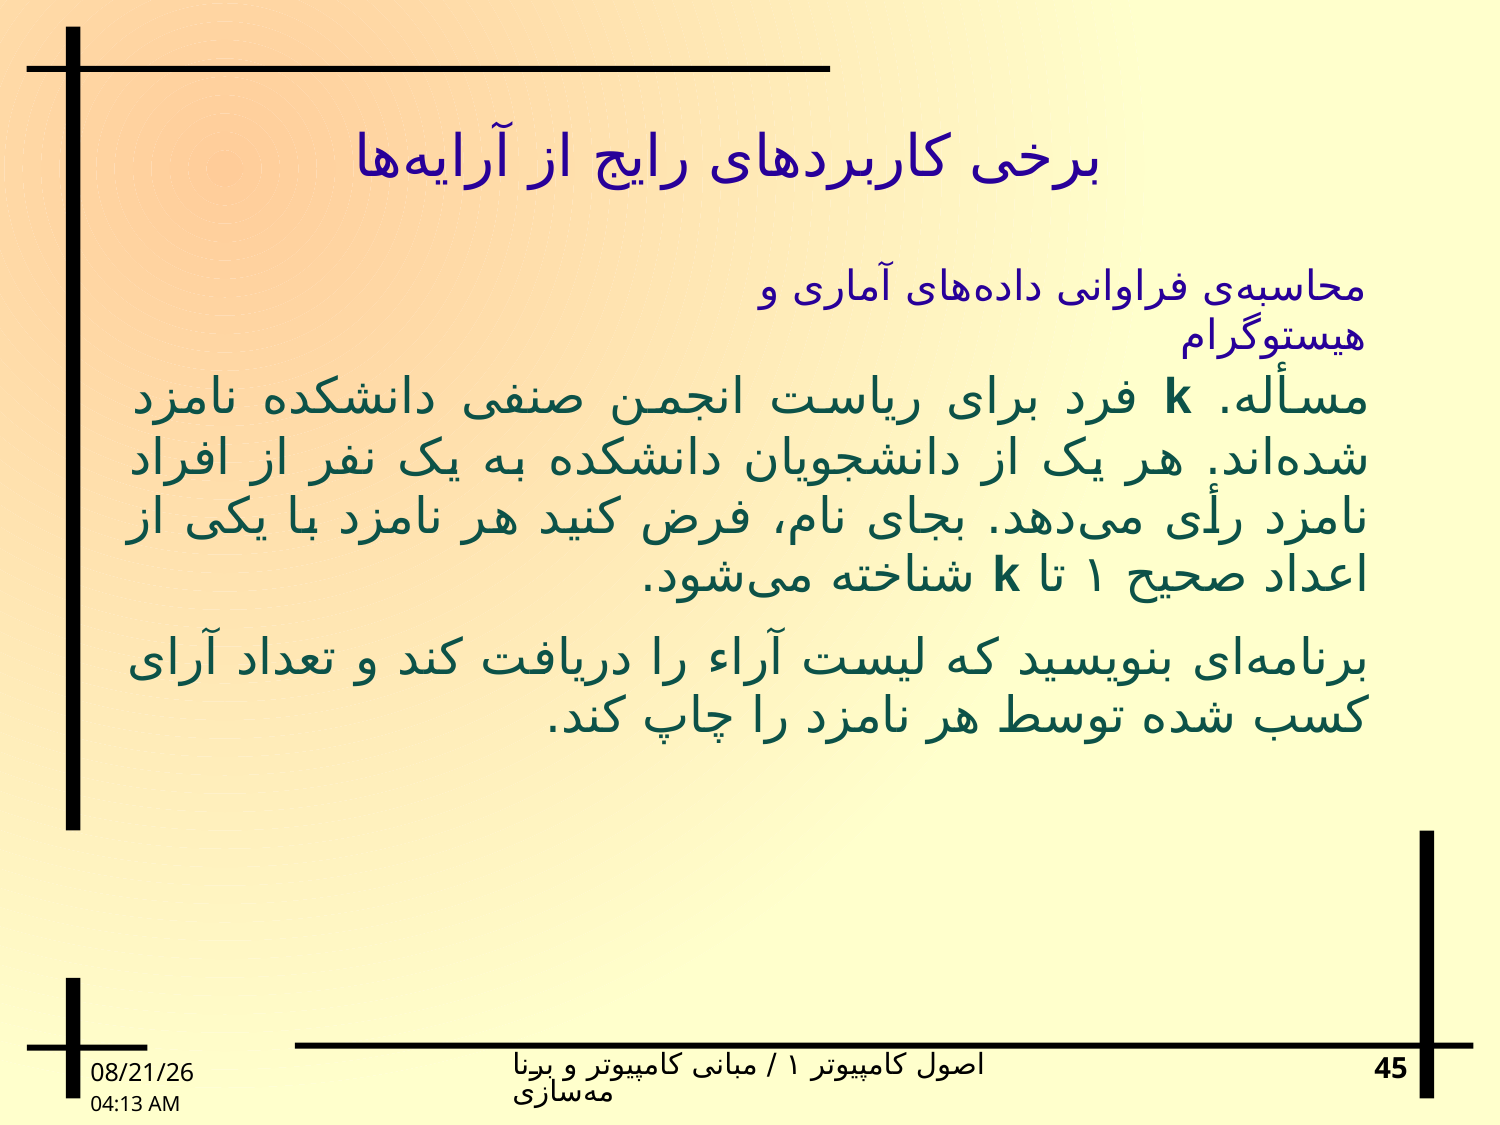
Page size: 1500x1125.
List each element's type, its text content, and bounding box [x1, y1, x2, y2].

title محاسبه‌ی فراوانی داده‌های آماری و هیستوگرام [655, 250, 1368, 371]
list مسأله. k فرد برای ریاست انجمن صنفی دانشکده نامزد شده‌اند. هر یک از دانشجویان دانشکده به یک نفر از افراد نامزد رأی می‌دهد. بجای نام، فرض کنید هر نامزد با یکی از اعداد صحیح ۱ تا k شناخته می‌شود. برنامه‌ای بنویسید که لیست آراء را دریافت کند و تعداد آرای کسب شده توسط هر نامزد را چاپ کند. [124, 366, 1423, 781]
title برخی کاربردهای رایج از آرایه‌ها [113, 97, 1344, 217]
